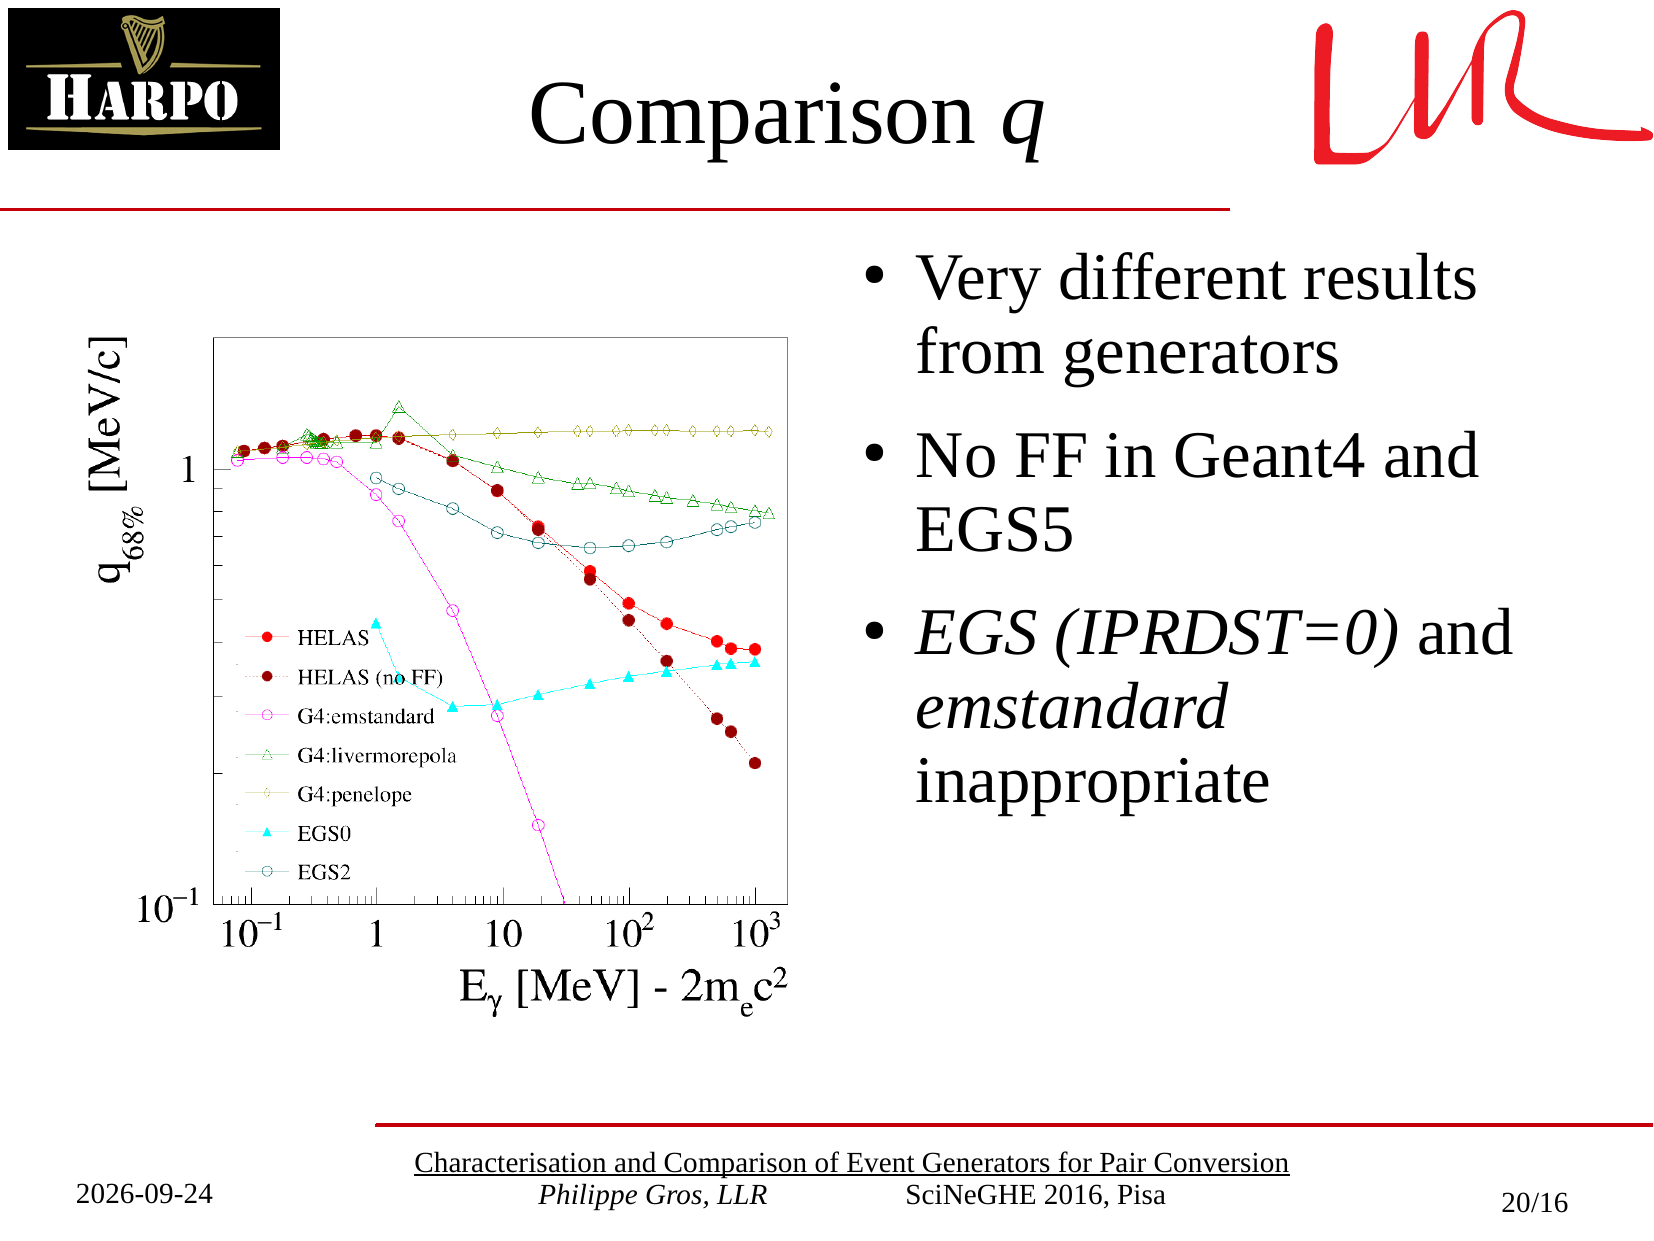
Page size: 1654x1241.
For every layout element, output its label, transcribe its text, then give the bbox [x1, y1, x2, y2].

picture [8, 8, 280, 150]
list Very different results from generators No FF in Geant4 and EGS5 EGS (IPRDST=0) and emstandard inappropriate [844, 239, 1571, 1102]
picture [82, 316, 809, 1025]
picture [1314, 10, 1653, 165]
title Comparison q [284, 14, 1290, 210]
